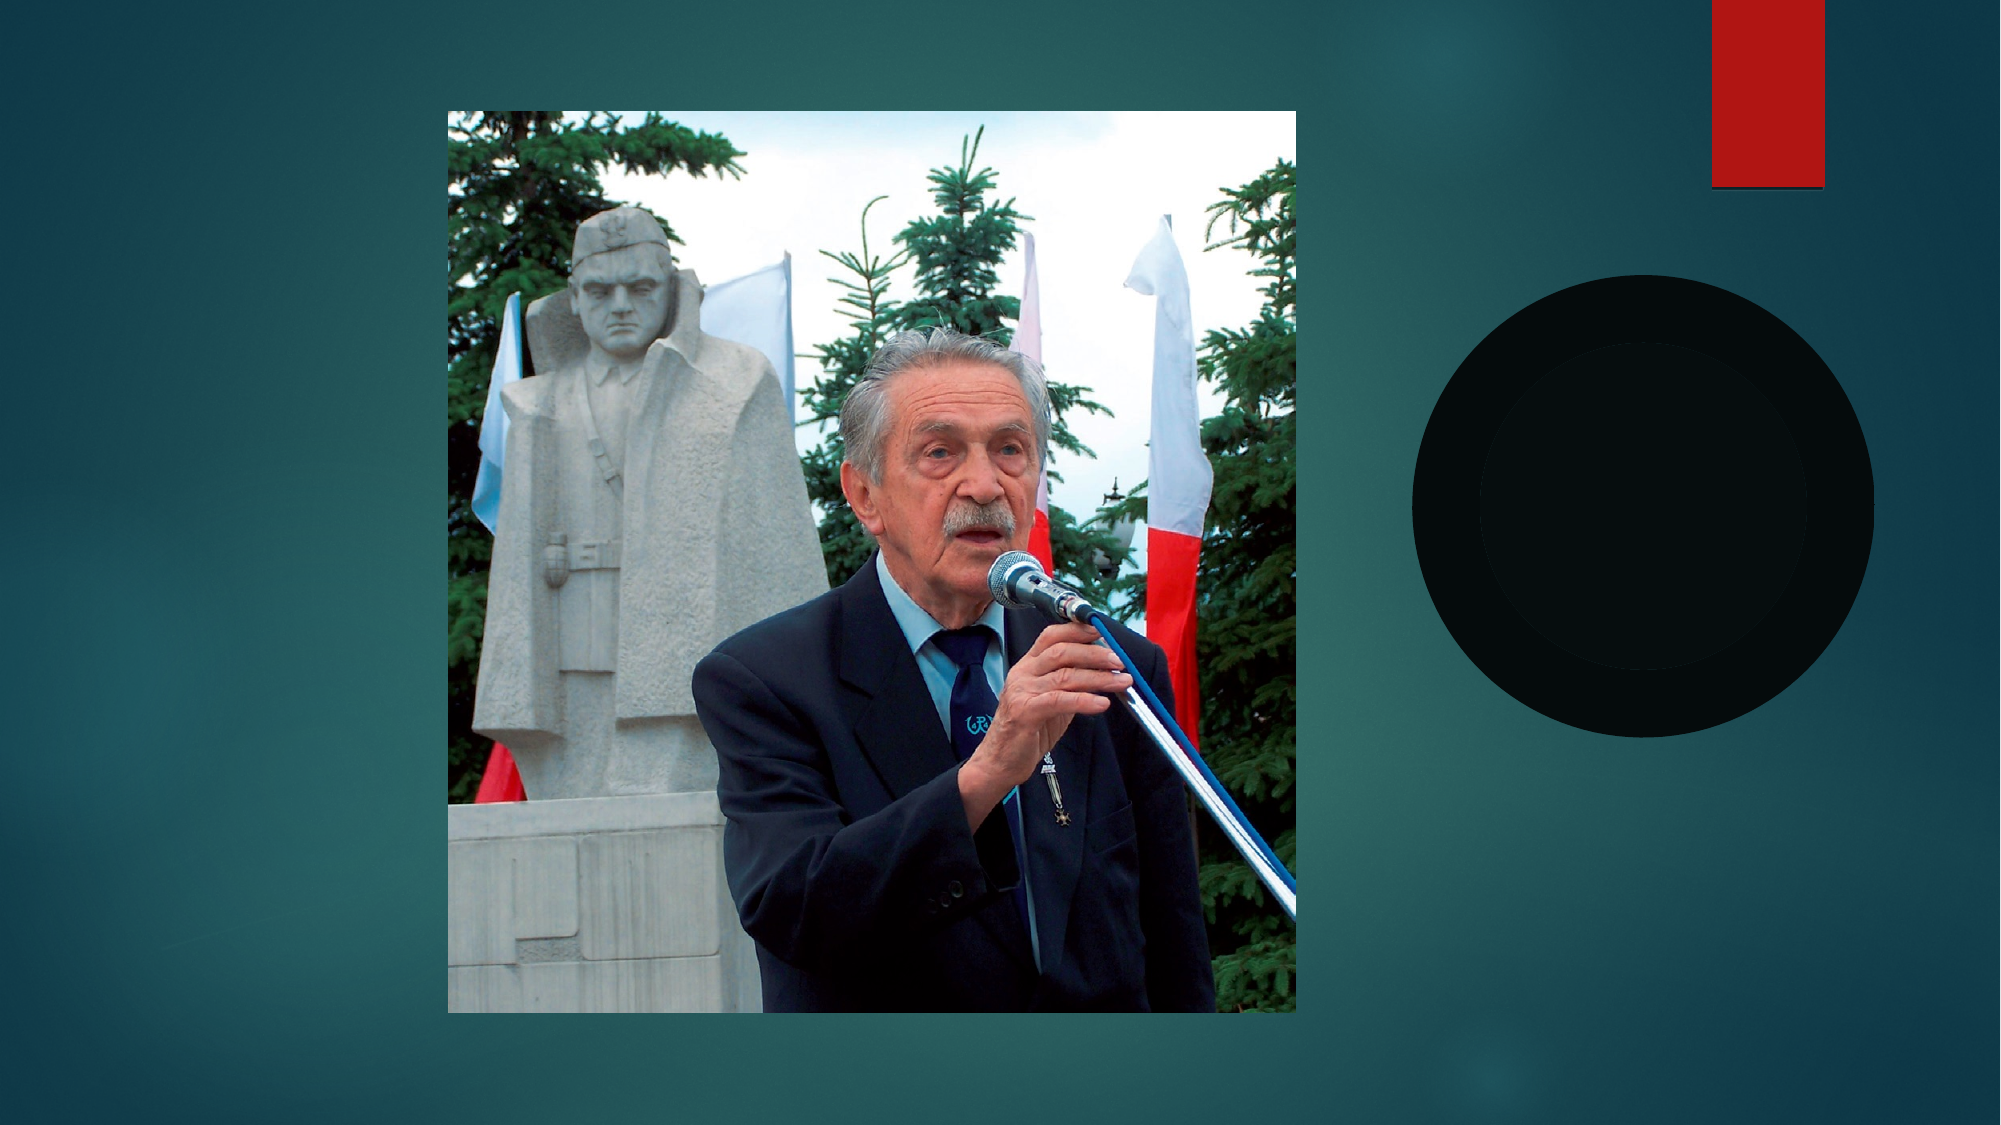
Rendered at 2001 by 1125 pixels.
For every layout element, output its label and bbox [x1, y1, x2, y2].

picture [448, 111, 1296, 1014]
